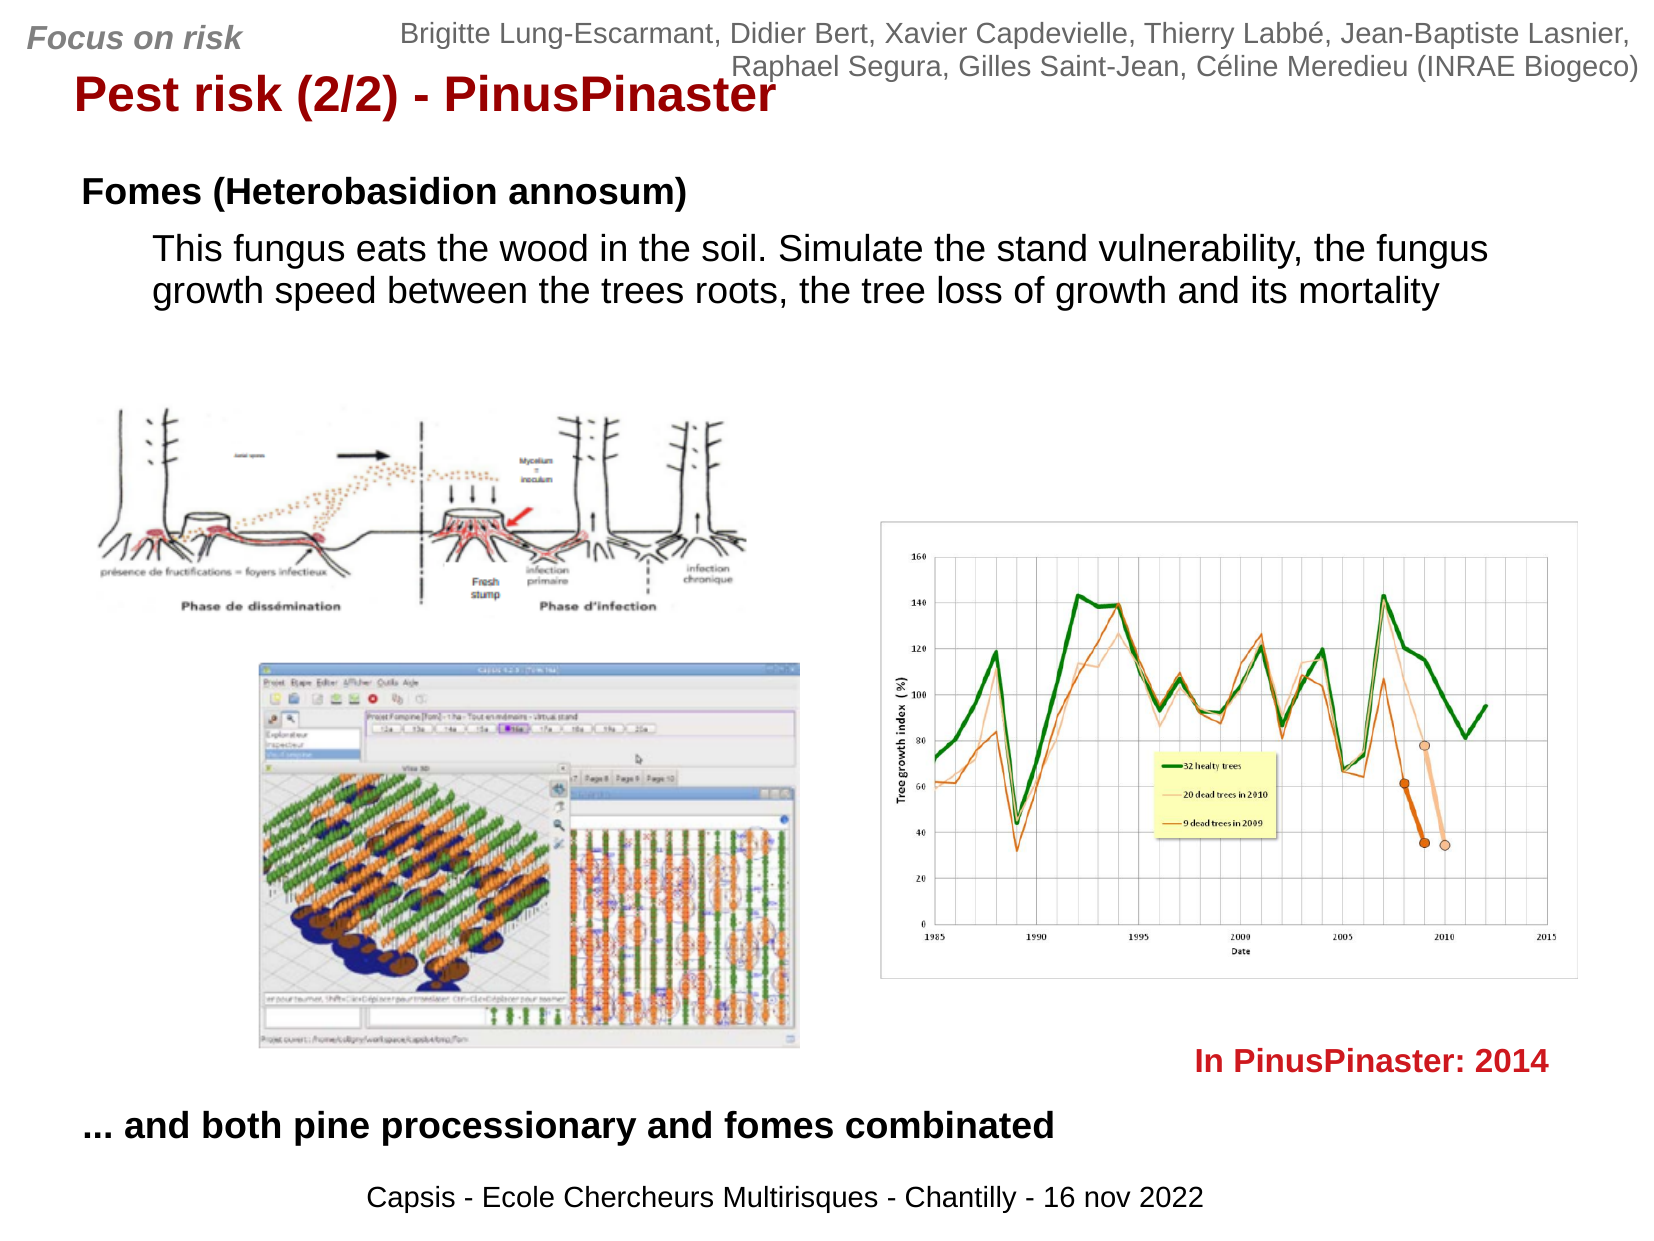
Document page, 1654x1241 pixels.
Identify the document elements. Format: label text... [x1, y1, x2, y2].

picture [85, 395, 753, 625]
picture [880, 521, 1578, 979]
text_box This fungus eats the wood in the soil. Simulate the stand vulnerability, the fungus growth speed between the trees roots, the tree loss of growth and its mortality [137, 219, 1580, 361]
text_box ... and both pine processionary and fomes combinated [67, 1096, 1375, 1196]
text_box Focus on risk [11, 11, 426, 65]
text_box Pest risk (2/2) - PinusPinaster [59, 65, 1595, 131]
picture [256, 660, 800, 1050]
text_box Brigitte Lung-Escarmant, Didier Bert, Xavier Capdevielle, Thierry Labbé, Jean-Baptiste Lasnier, Raphael Segura, Gilles Saint-Jean, Céline Meredieu (INRAE Biogeco) [202, 9, 1654, 91]
text_box In PinusPinaster: 2014 [1179, 1035, 1635, 1094]
text_box Fomes (Heterobasidion annosum) [66, 162, 784, 220]
